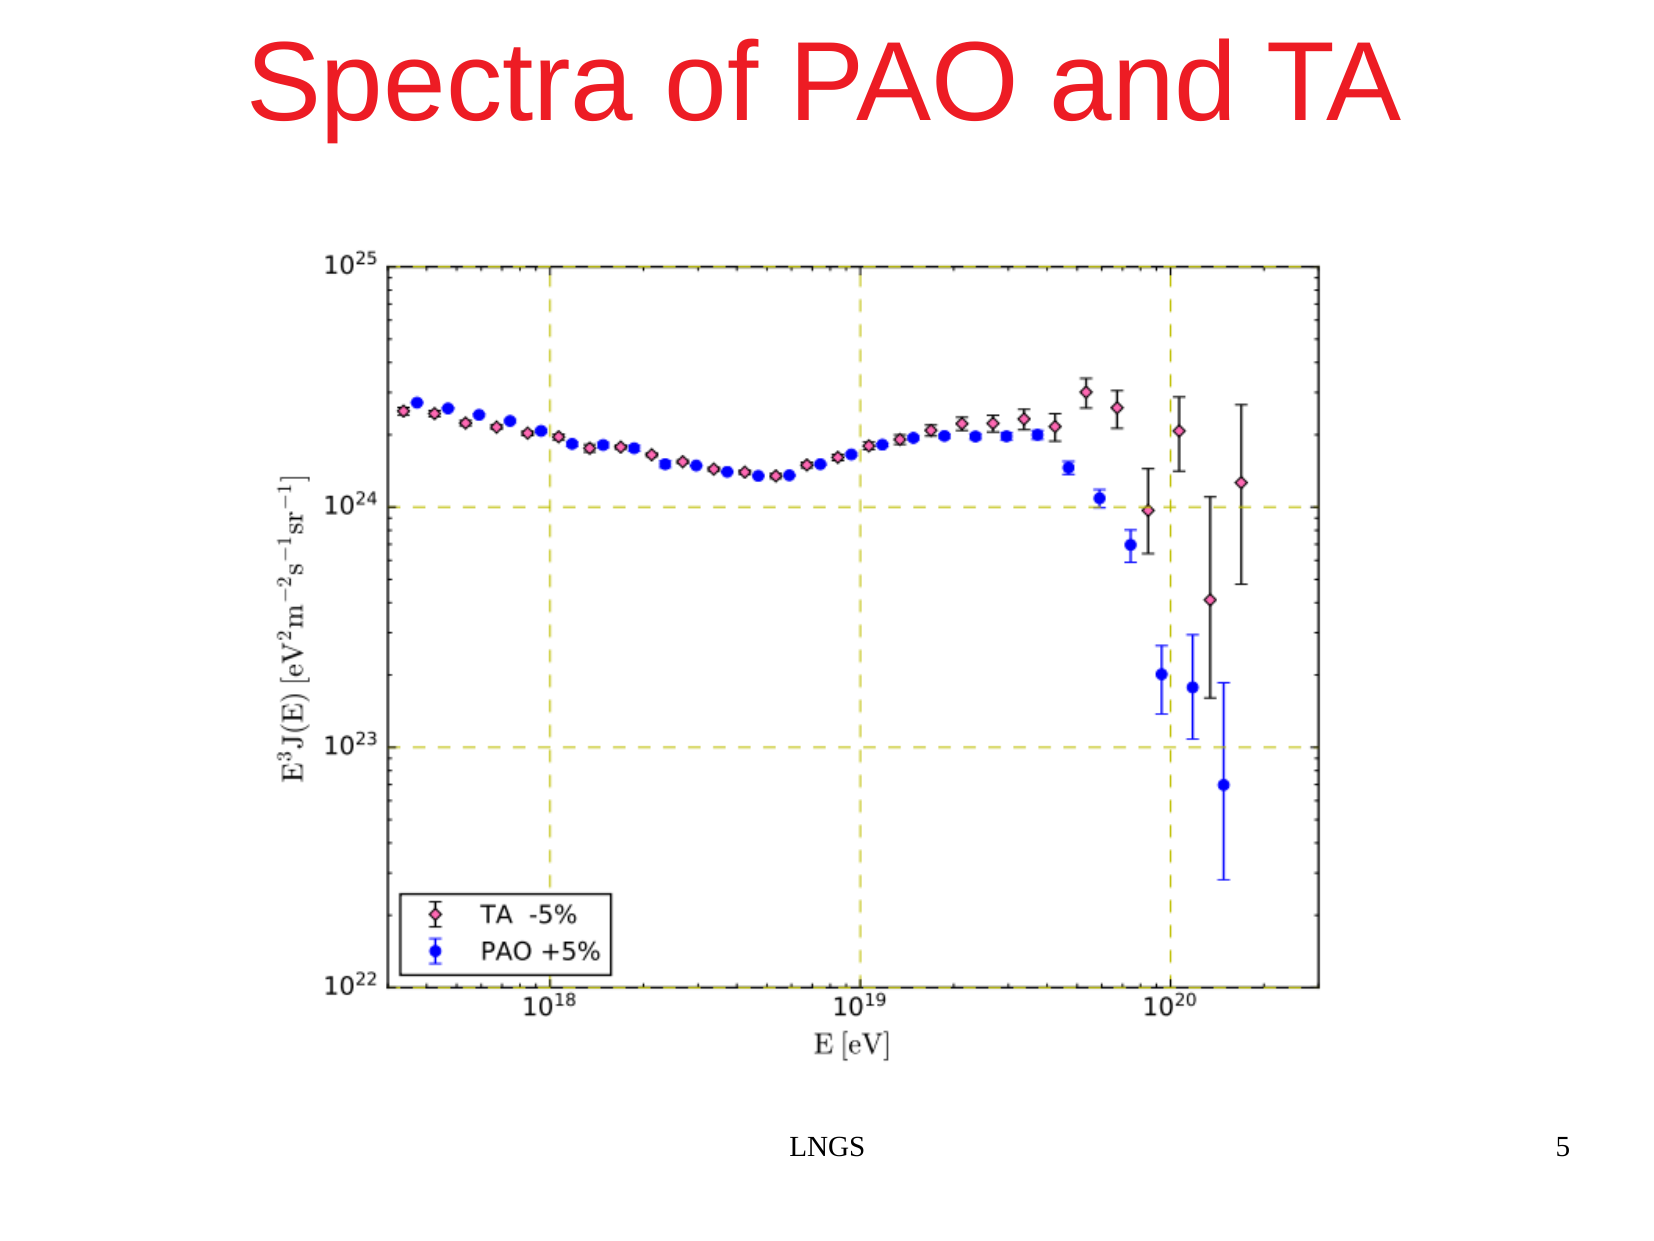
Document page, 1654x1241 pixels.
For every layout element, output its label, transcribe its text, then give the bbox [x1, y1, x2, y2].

picture [209, 164, 1439, 1078]
title Spectra of PAO and TA [80, 18, 1568, 145]
